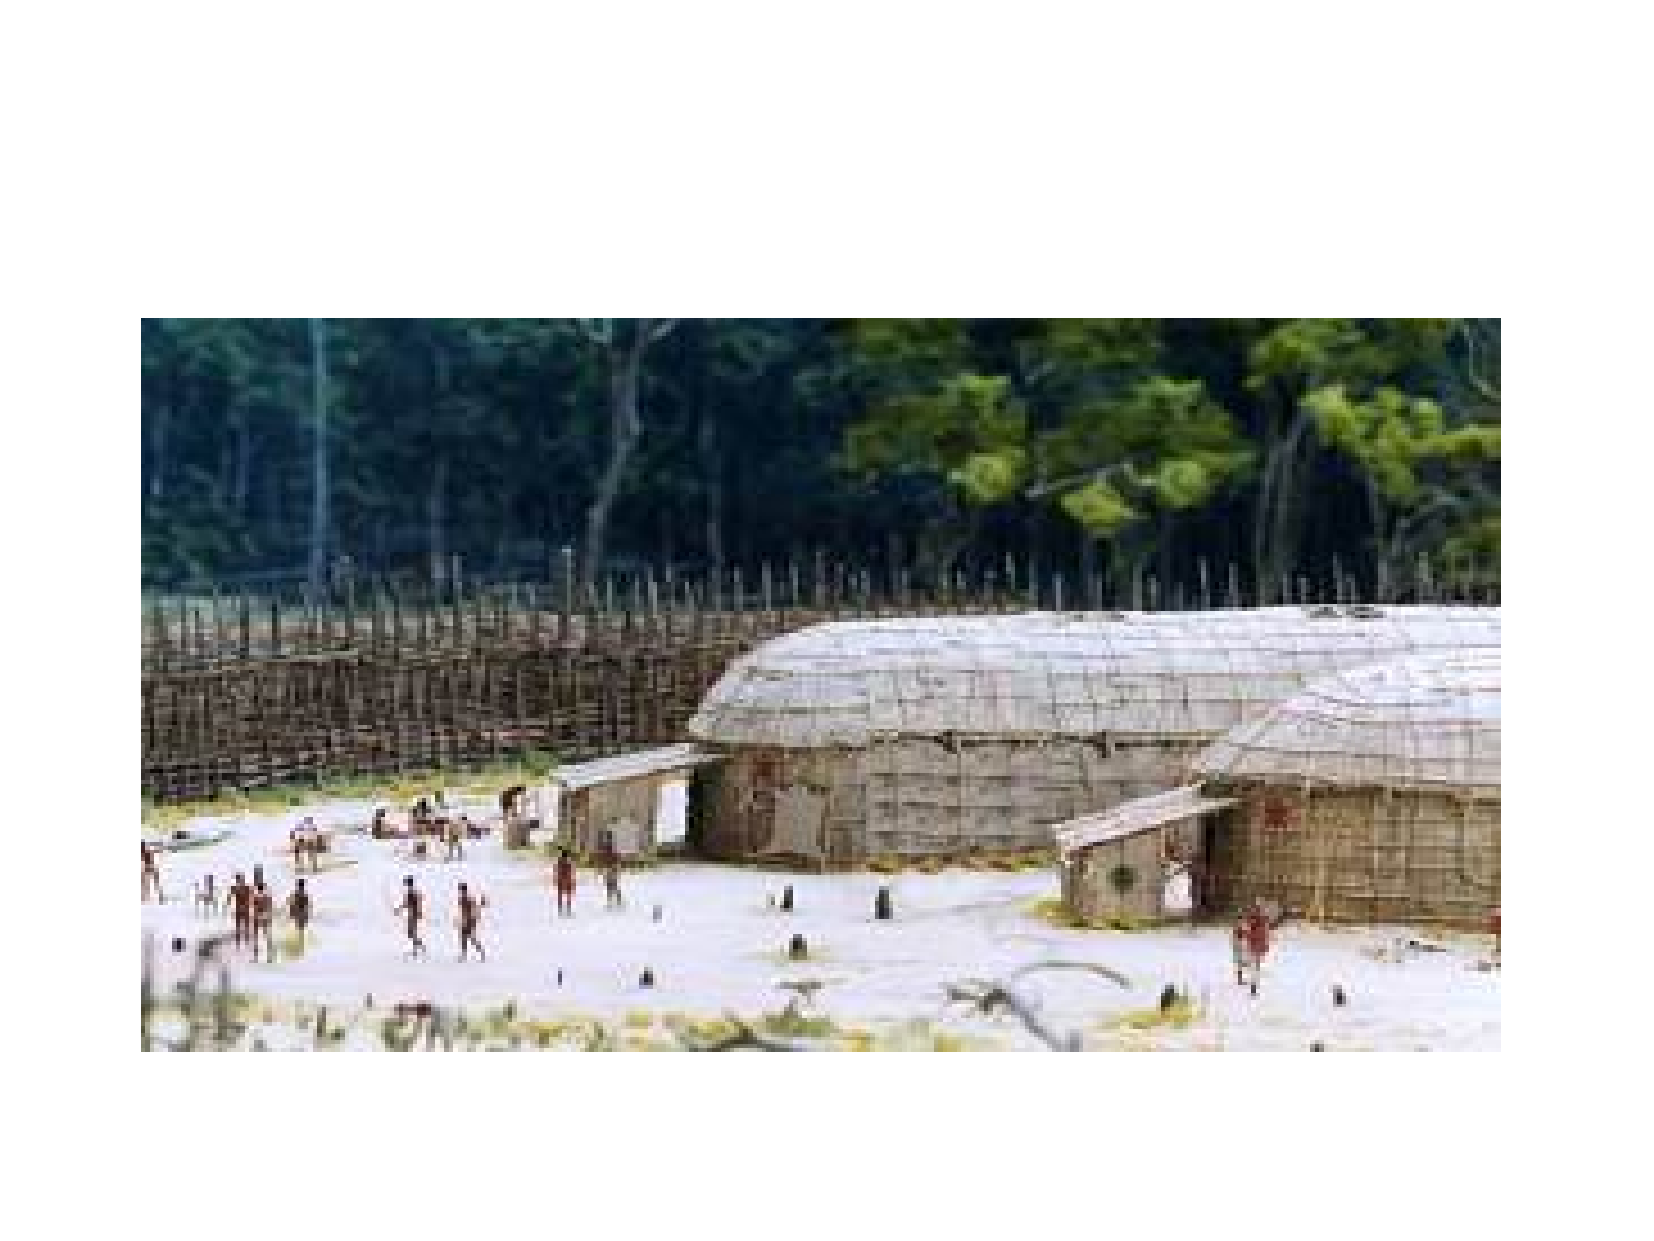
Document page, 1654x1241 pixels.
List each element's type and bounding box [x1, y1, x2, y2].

picture [141, 318, 1501, 1052]
